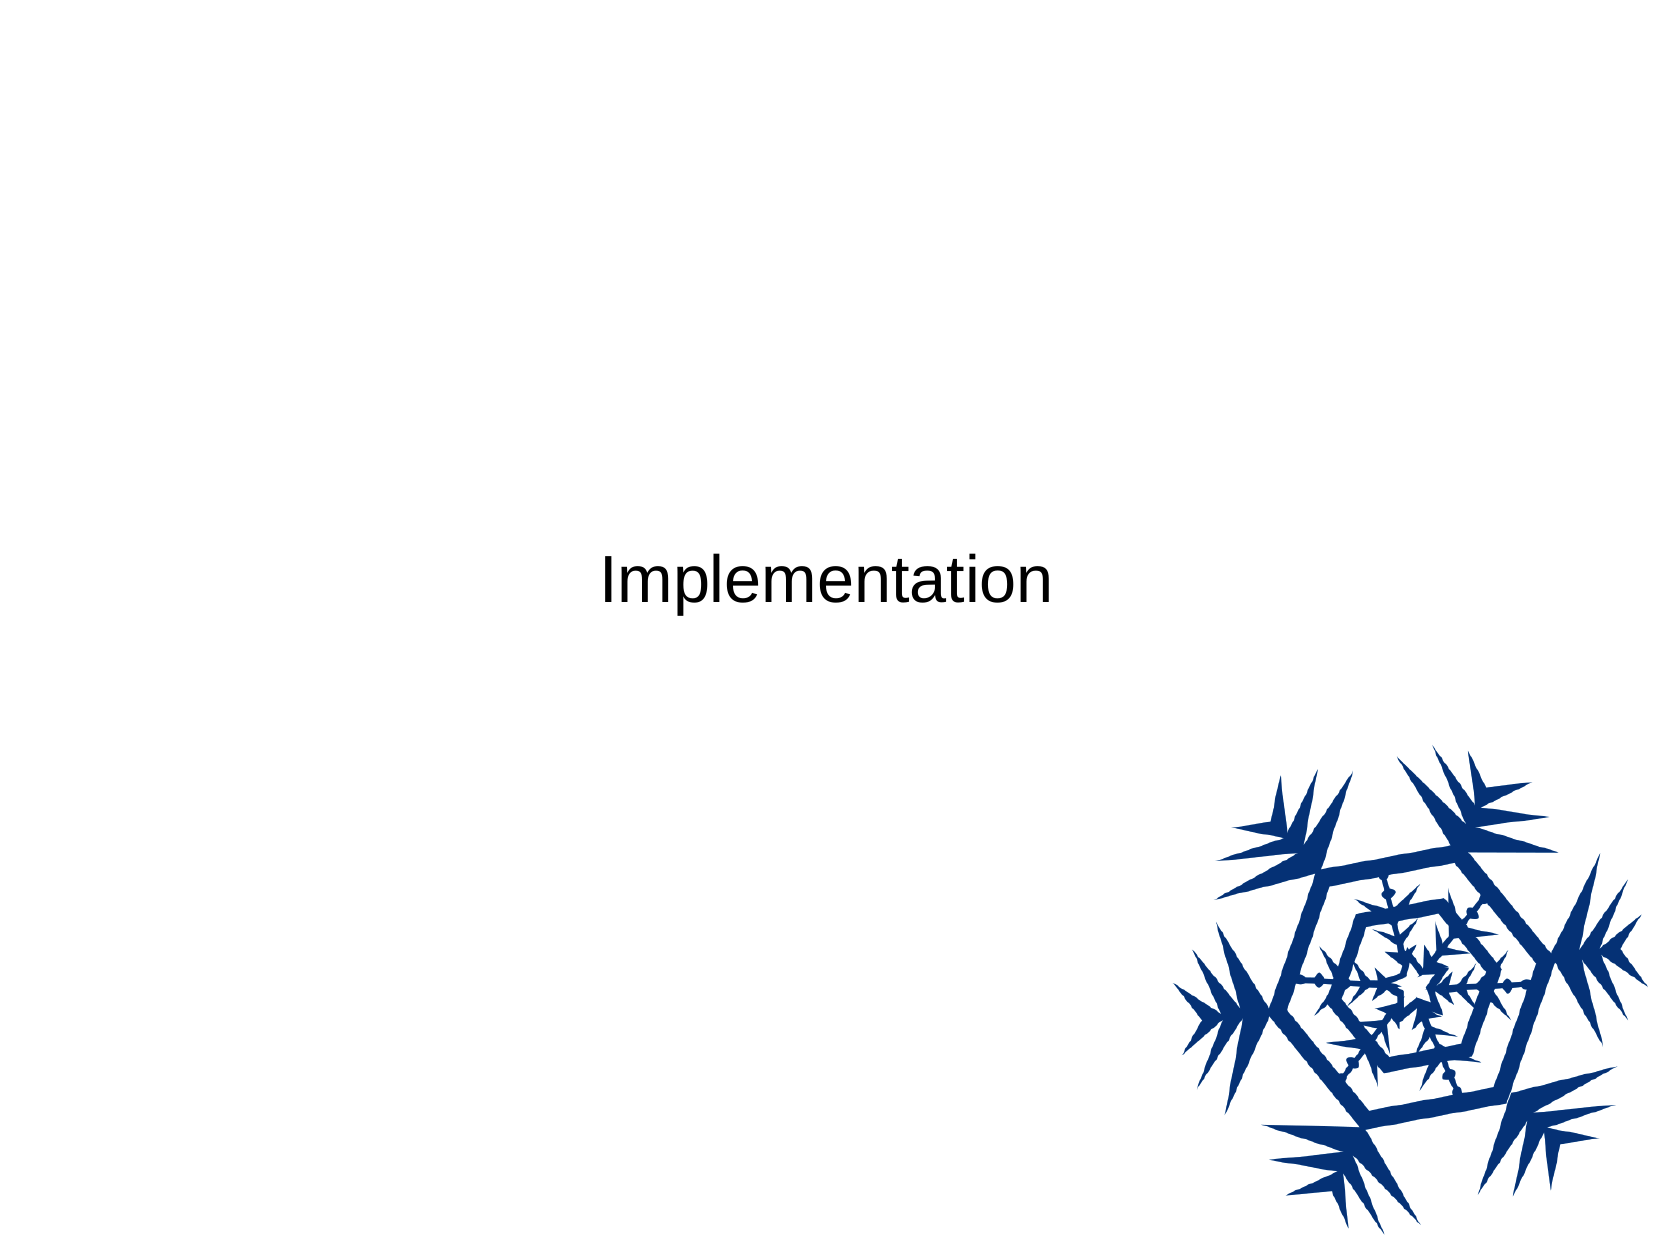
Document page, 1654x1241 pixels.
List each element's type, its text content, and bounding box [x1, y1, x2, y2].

subtitle Implementation [82, 49, 1571, 1109]
picture [1172, 744, 1648, 1235]
